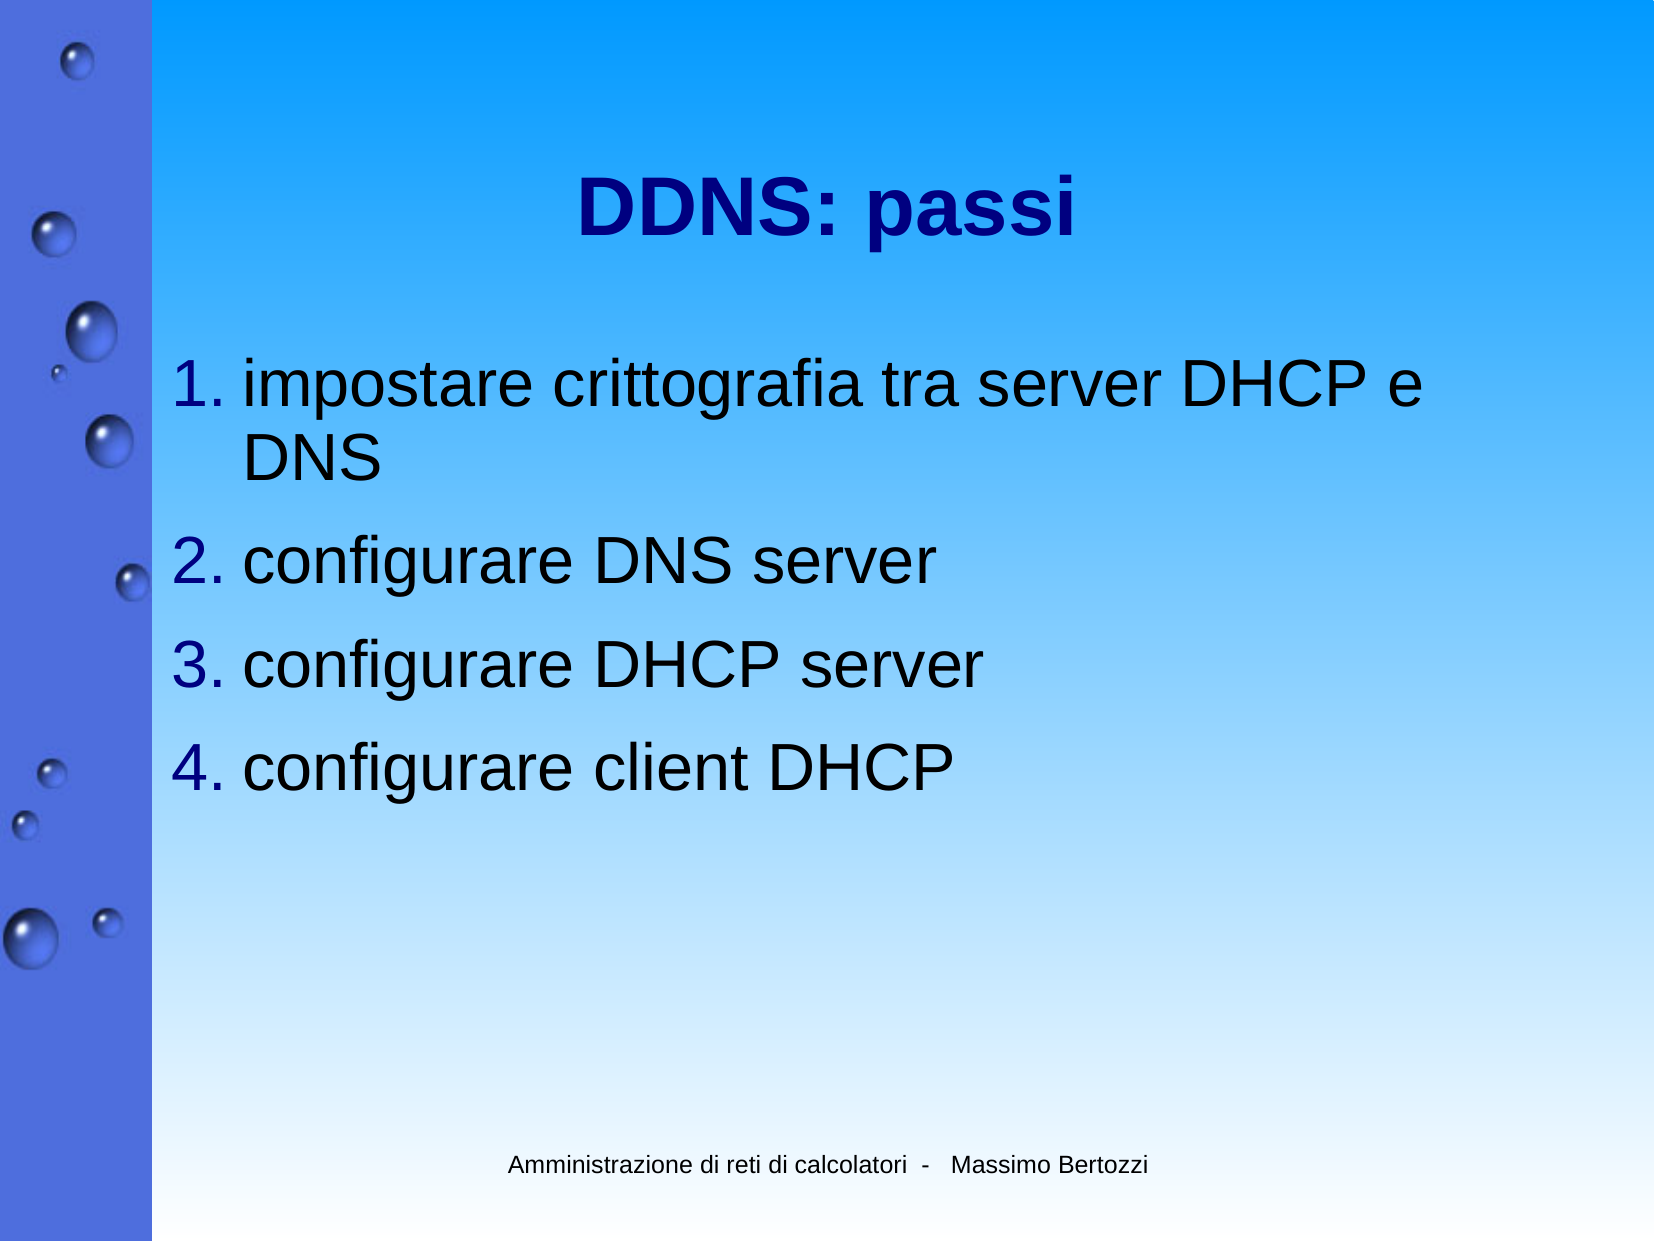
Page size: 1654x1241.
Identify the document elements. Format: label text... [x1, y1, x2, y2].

picture [0, 0, 152, 1241]
title DDNS: passi [121, 102, 1534, 311]
list impostare crittografia tra server DHCP e DNS configurare DNS server configurare DHCP server configurare client DHCP [159, 346, 1572, 1128]
